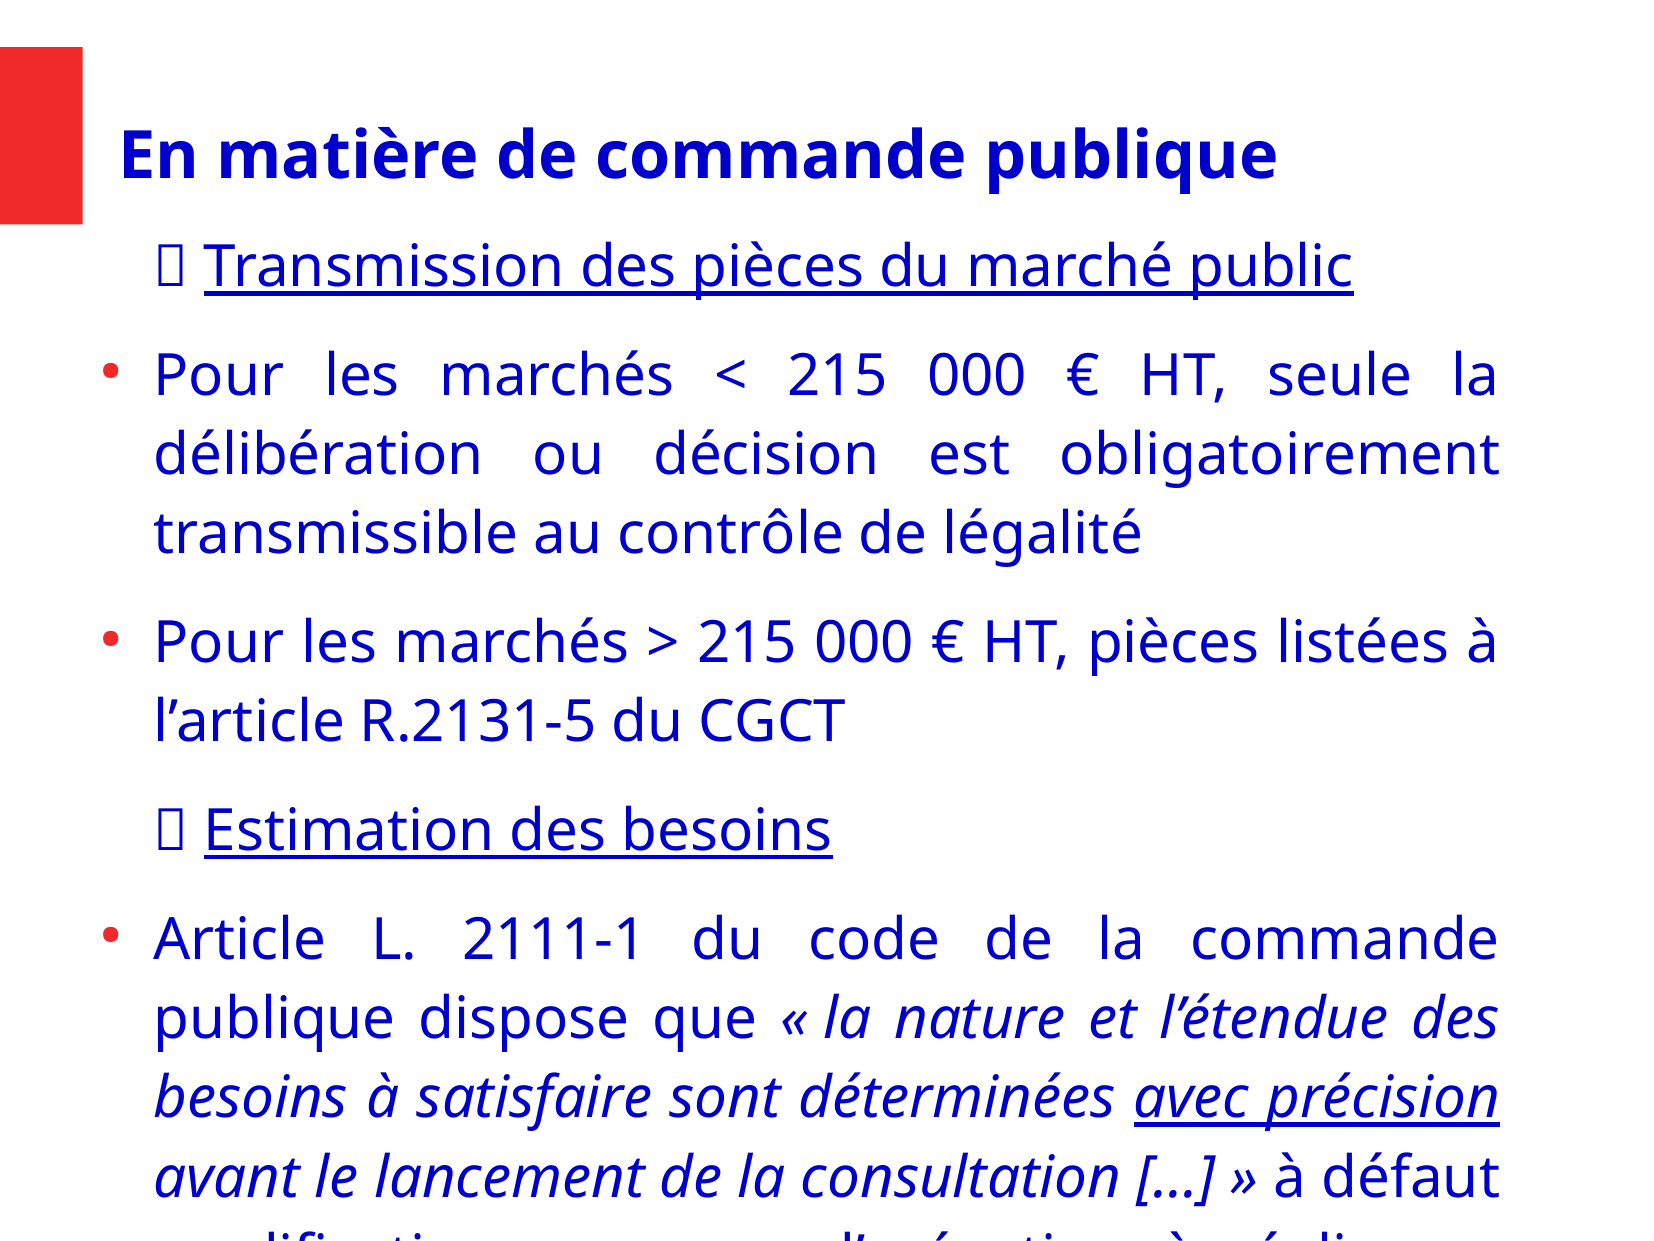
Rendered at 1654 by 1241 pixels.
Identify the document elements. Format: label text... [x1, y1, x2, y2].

list  Transmission des pièces du marché public Pour les marchés < 215 000 € HT, seule la délibération ou décision est obligatoirement transmissible au contrôle de légalité Pour les marchés > 215 000 € HT, pièces listées à l’article R.2131-5 du CGCT  Estimation des besoins Article L. 2111-1 du code de la commande publique dispose que « la nature et l’étendue des besoins à satisfaire sont déterminées avec précision avant le lancement de la consultation [...] » à défaut modification en cours d’exécution à réaliser + surcoût pour la collectivité [82, 224, 1501, 1182]
title En matière de commande publique [118, 49, 1571, 257]
